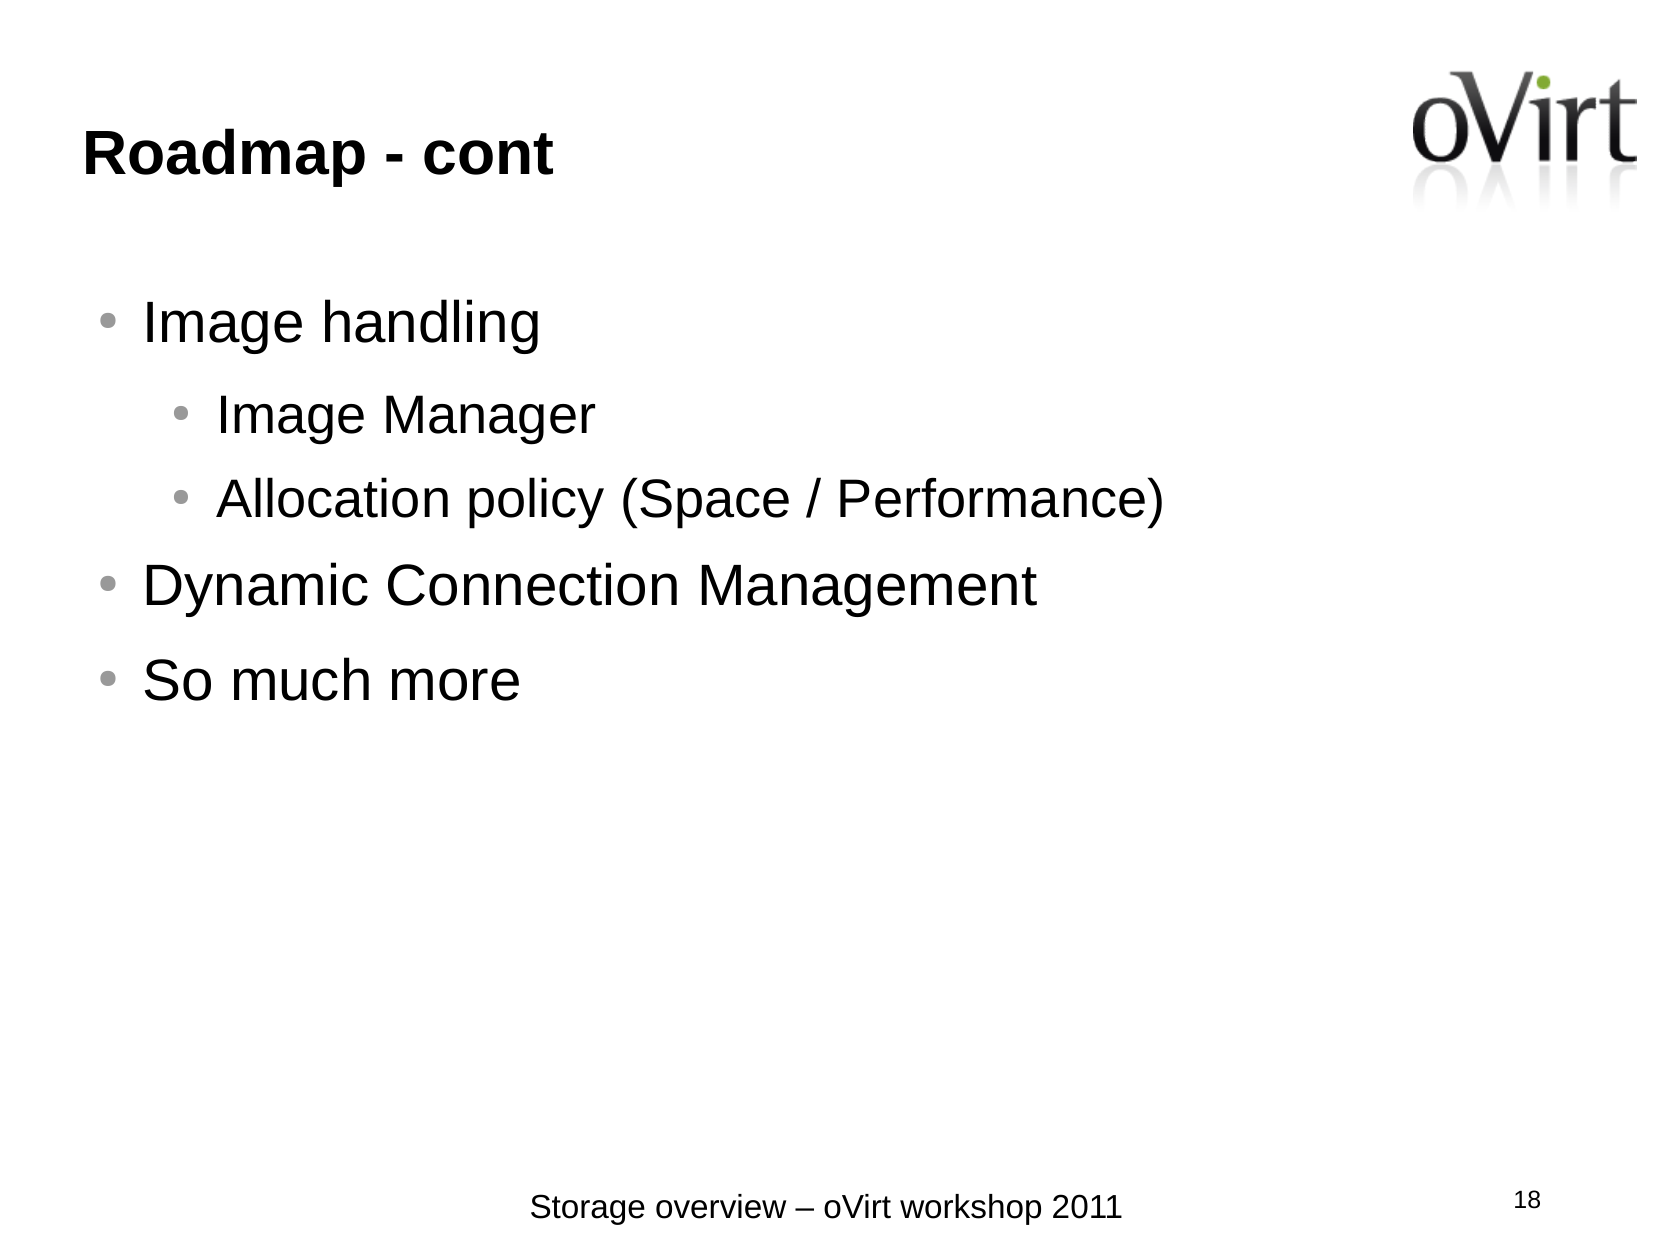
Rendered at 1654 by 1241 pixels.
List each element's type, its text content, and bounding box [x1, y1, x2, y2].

list Image handling Image Manager Allocation policy (Space / Performance) Dynamic Connection Management So much more [82, 290, 1571, 1094]
picture [1571, 63, 1637, 212]
title Roadmap - cont [82, 49, 1571, 257]
